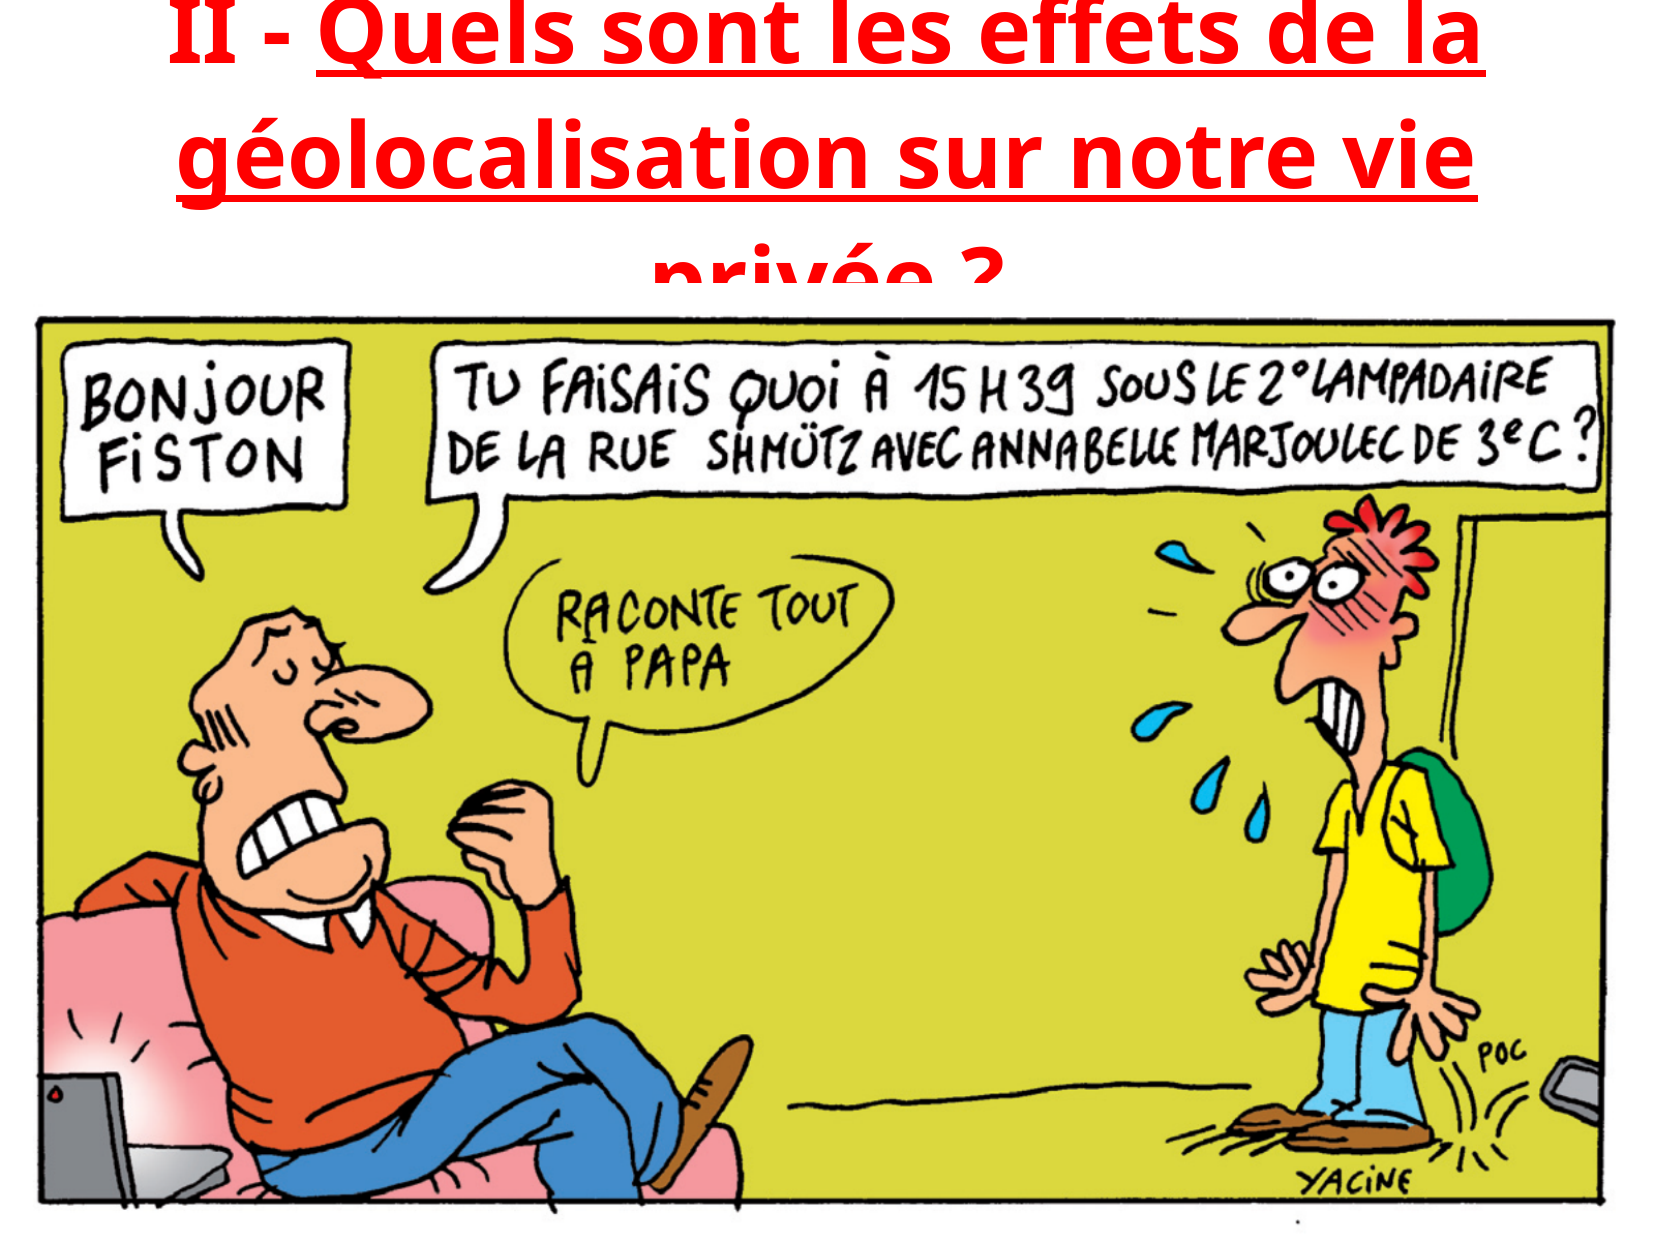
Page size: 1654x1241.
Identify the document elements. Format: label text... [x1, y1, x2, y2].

picture [0, 283, 1654, 1241]
title II - Quels sont les effets de la géolocalisation sur notre vie privée ? [82, 42, 1571, 264]
